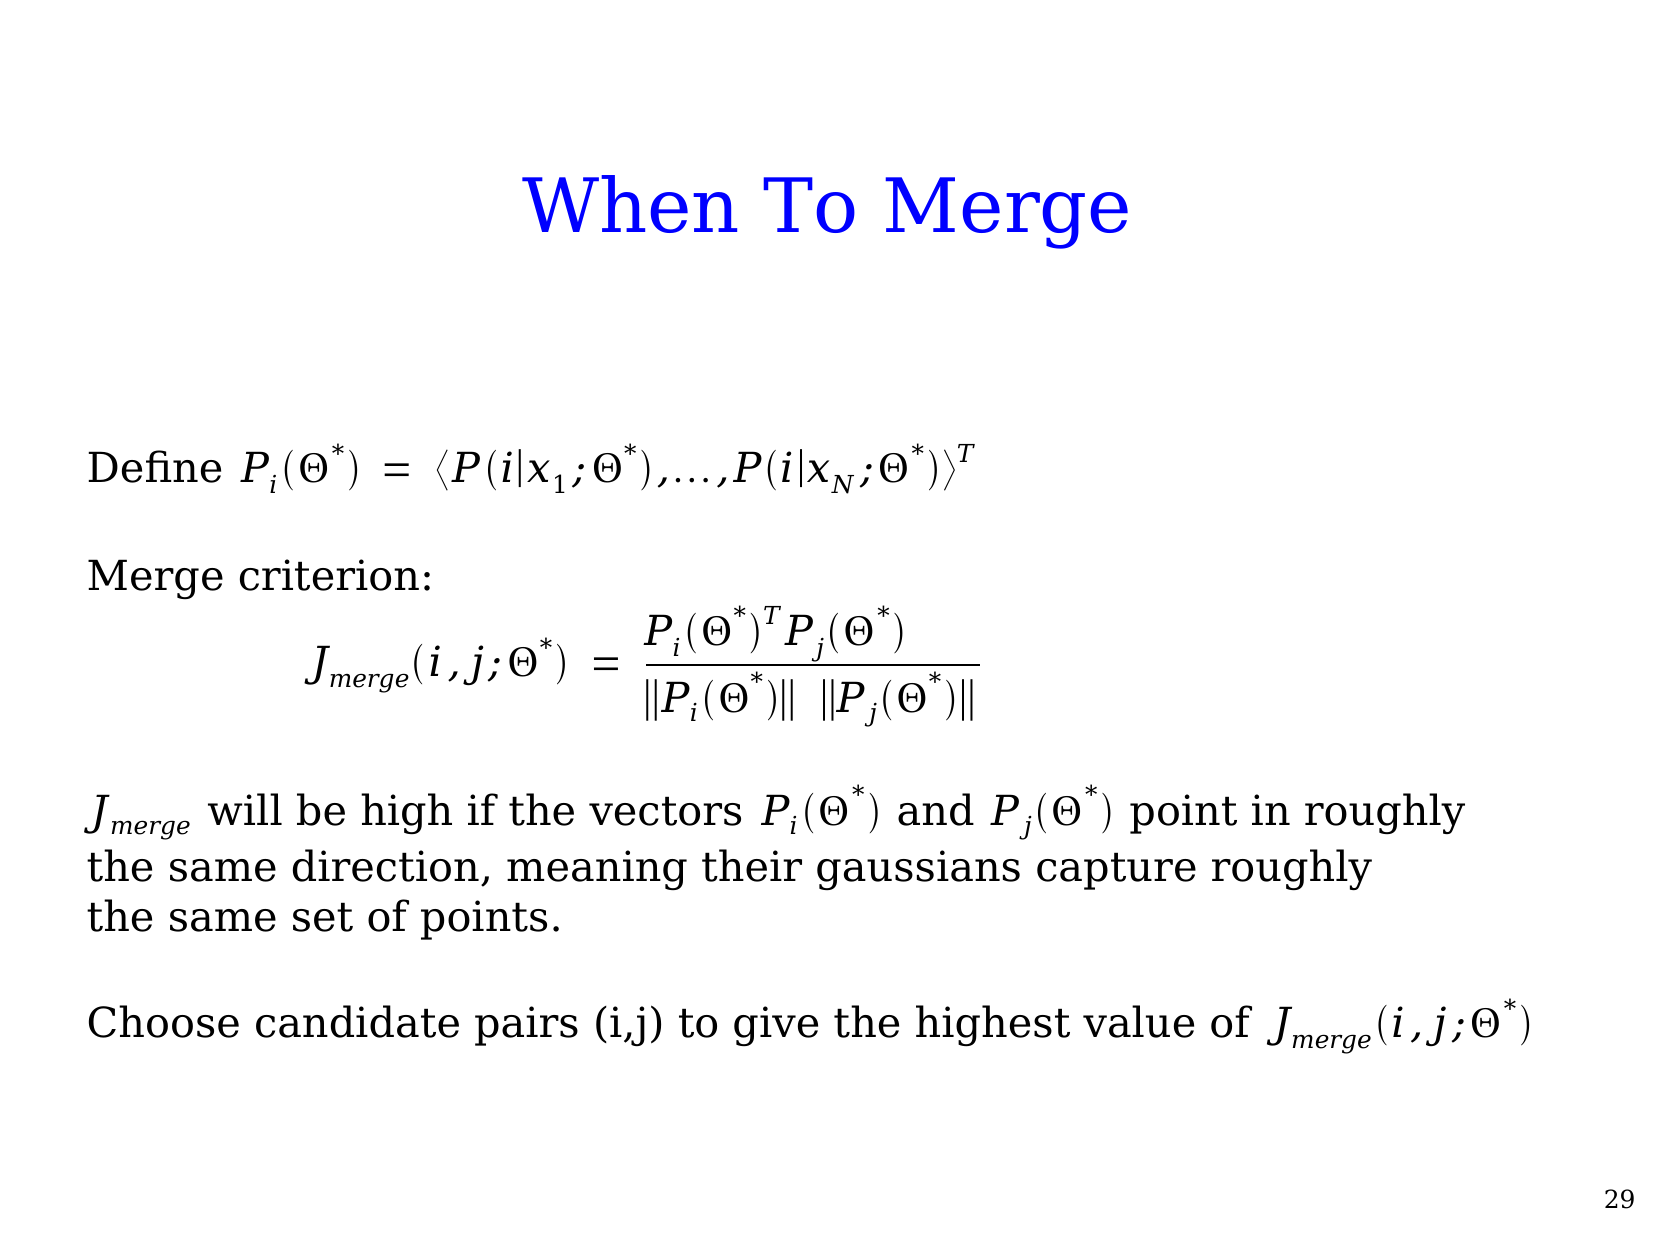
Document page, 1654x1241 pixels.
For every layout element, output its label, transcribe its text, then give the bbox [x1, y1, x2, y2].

chart [80, 439, 1538, 1054]
title When To Merge [121, 102, 1534, 311]
